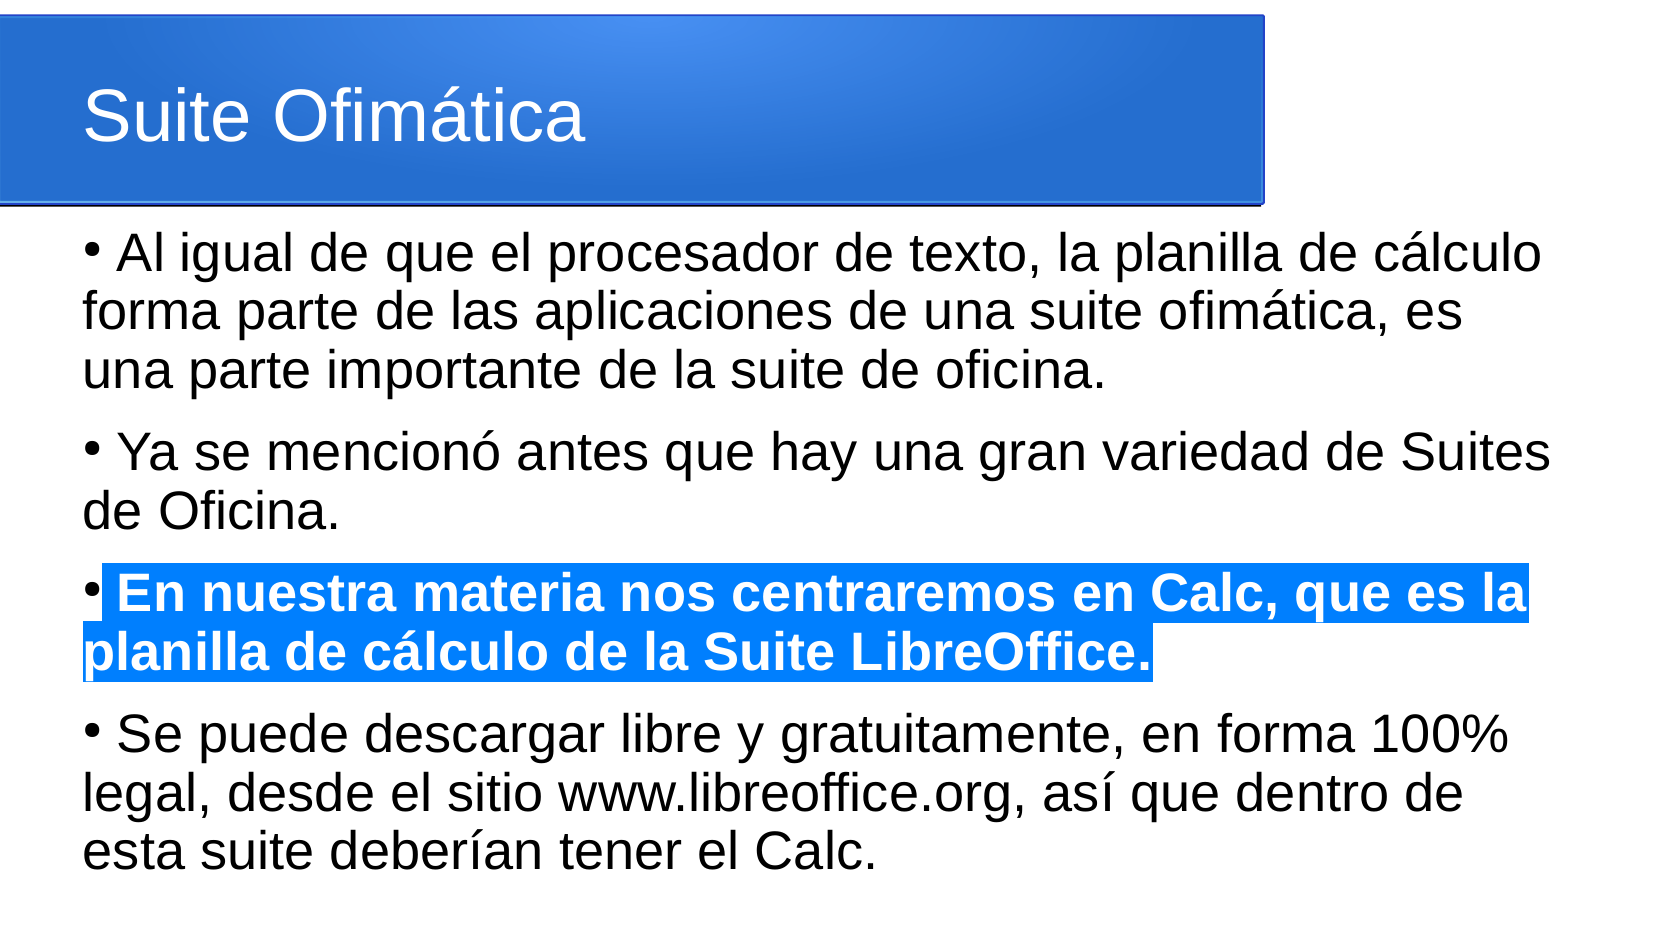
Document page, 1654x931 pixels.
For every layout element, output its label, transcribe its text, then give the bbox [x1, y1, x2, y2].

list Al igual de que el procesador de texto, la planilla de cálculo forma parte de las aplicaciones de una suite ofimática, es una parte importante de la suite de oficina. Ya se mencionó antes que hay una gran variedad de Suites de Oficina. En nuestra materia nos centraremos en Calc, que es la planilla de cálculo de la Suite LibreOffice. Se puede descargar libre y gratuitamente, en forma 100% legal, desde el sitio www.libreoffice.org, así que dentro de esta suite deberían tener el Calc. [82, 224, 1571, 895]
title Suite Ofimática [82, 35, 1235, 189]
